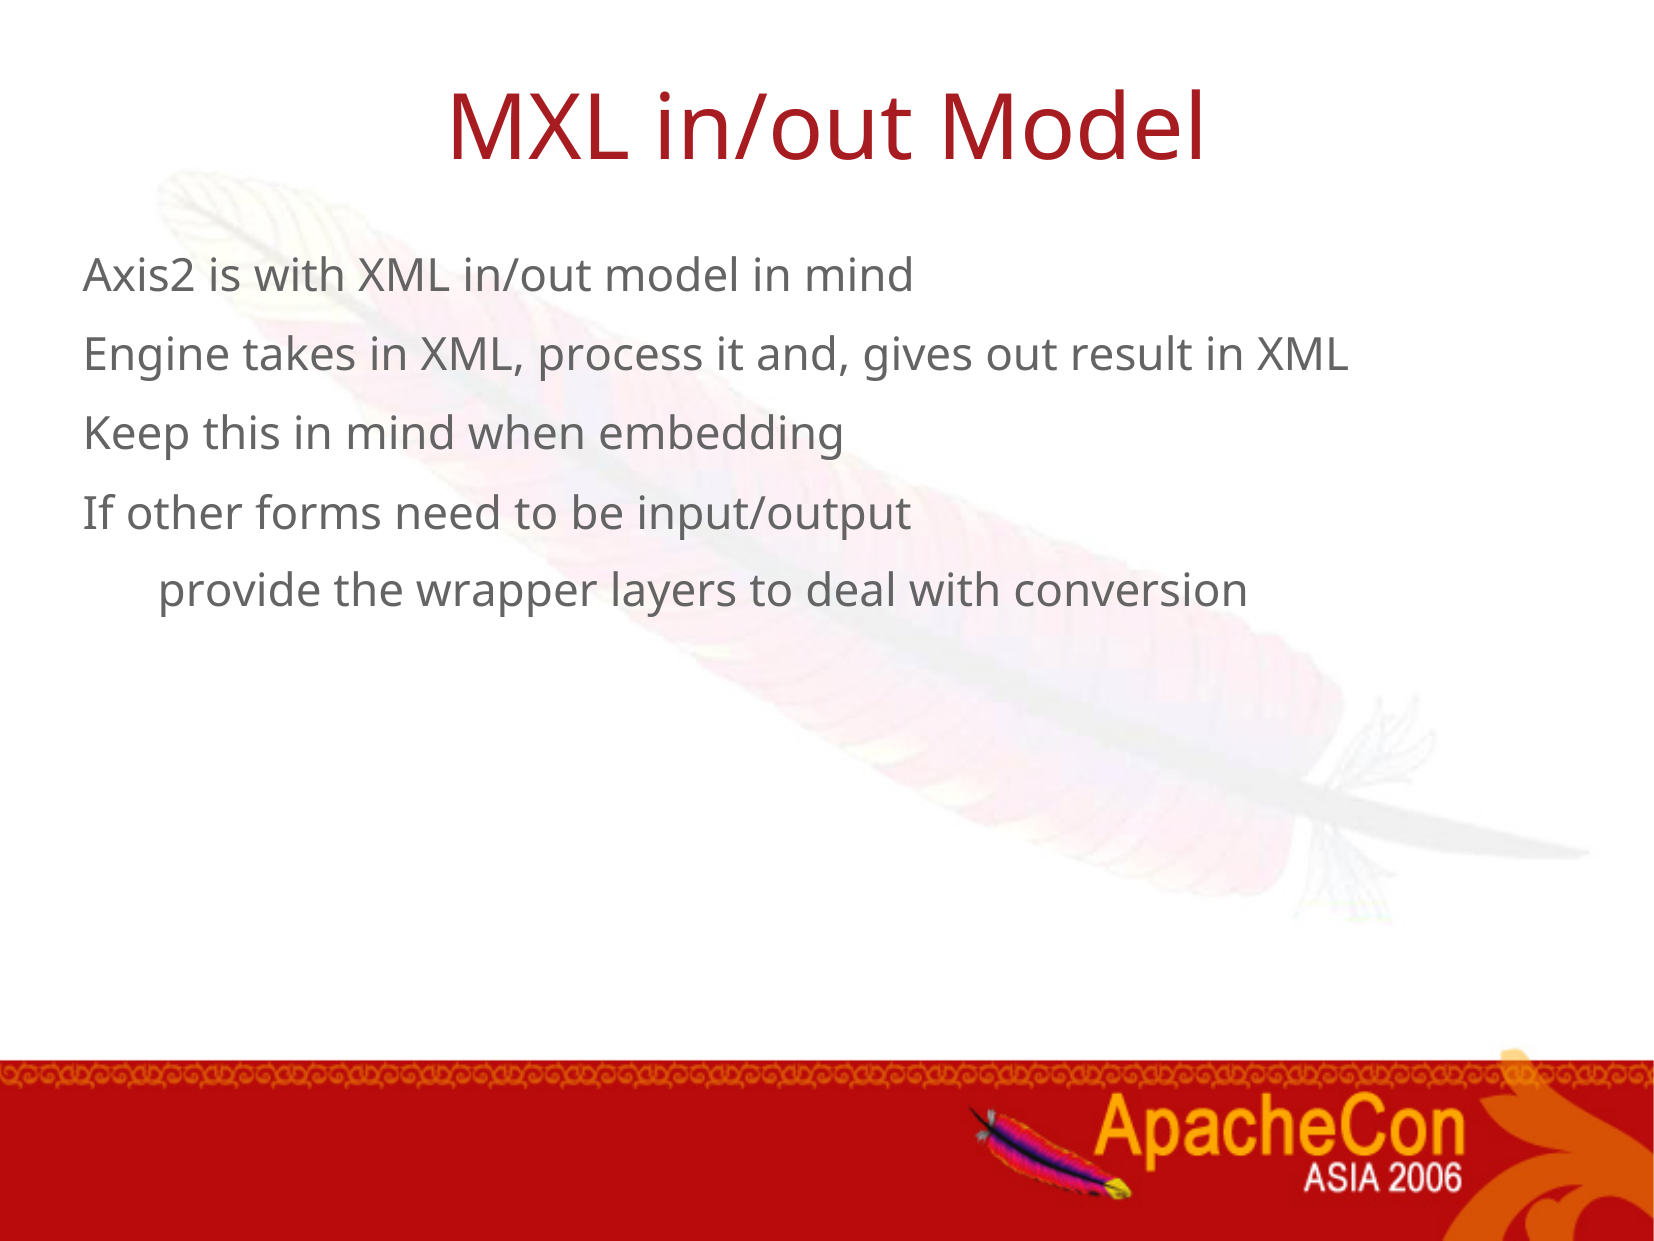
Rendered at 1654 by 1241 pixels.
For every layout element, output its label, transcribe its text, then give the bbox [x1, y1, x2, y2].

list Axis2 is with XML in/out model in mind Engine takes in XML, process it and, gives out result in XML Keep this in mind when embedding If other forms need to be input/output provide the wrapper layers to deal with conversion [82, 242, 1571, 985]
title MXL in/out Model [82, 20, 1571, 228]
picture [0, 0, 1654, 1241]
